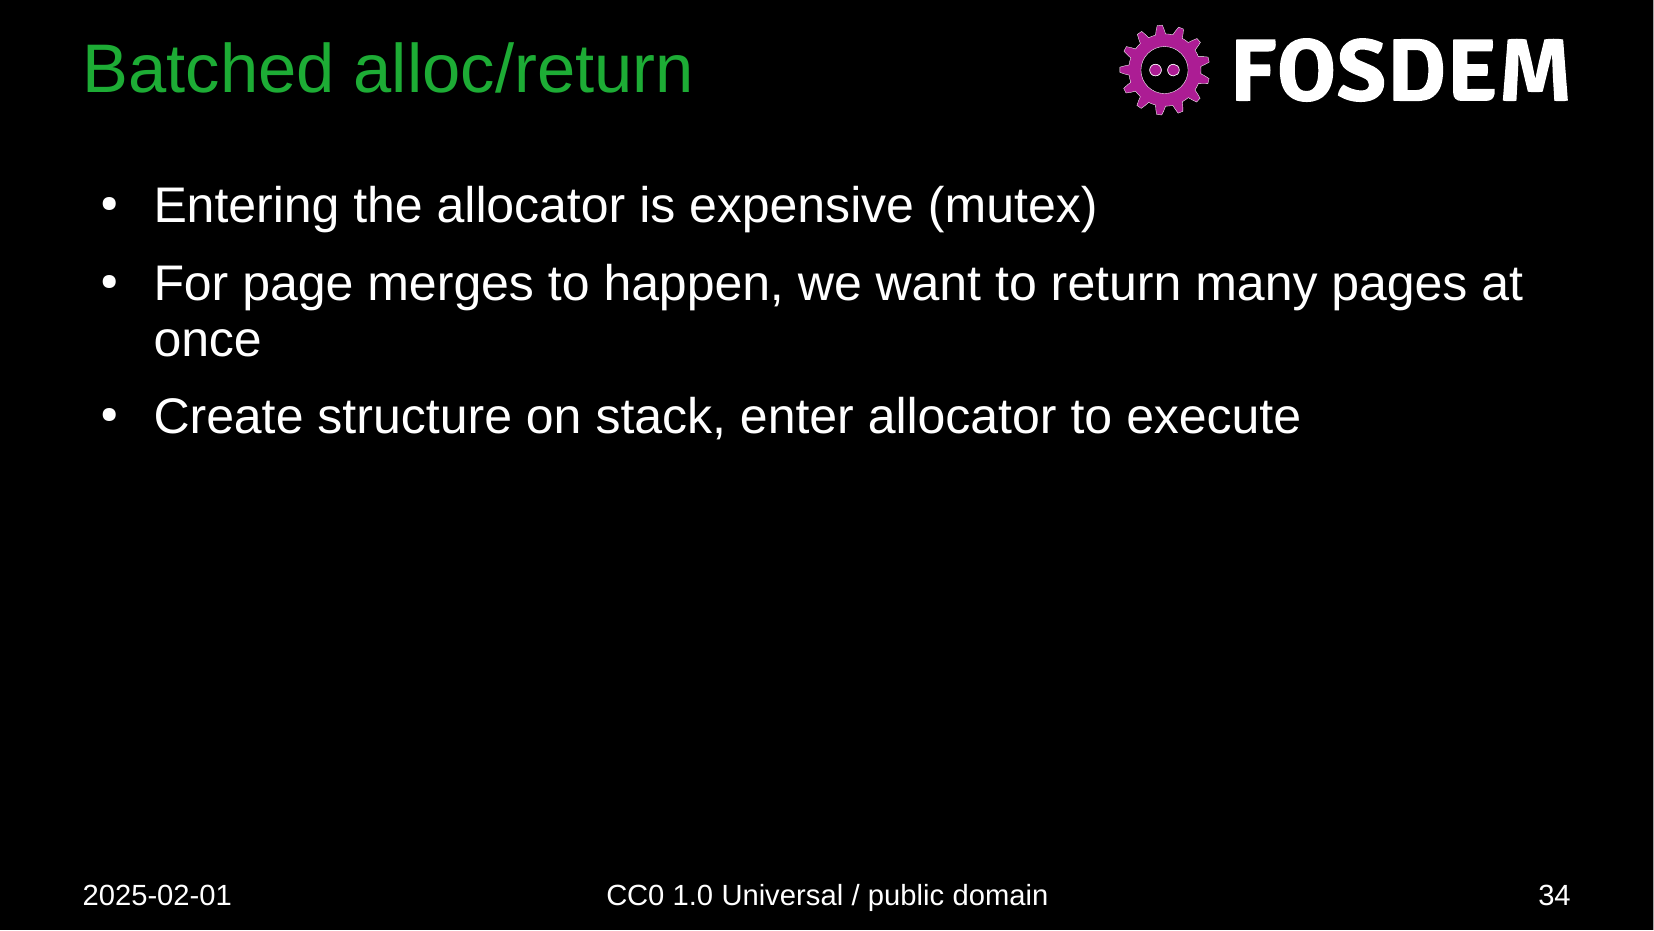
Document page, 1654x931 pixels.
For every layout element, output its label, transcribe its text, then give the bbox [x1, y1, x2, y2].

list Entering the allocator is expensive (mutex) For page merges to happen, we want to return many pages at once Create structure on stack, enter allocator to execute [82, 177, 1571, 717]
title Batched alloc/return [82, 30, 1004, 108]
